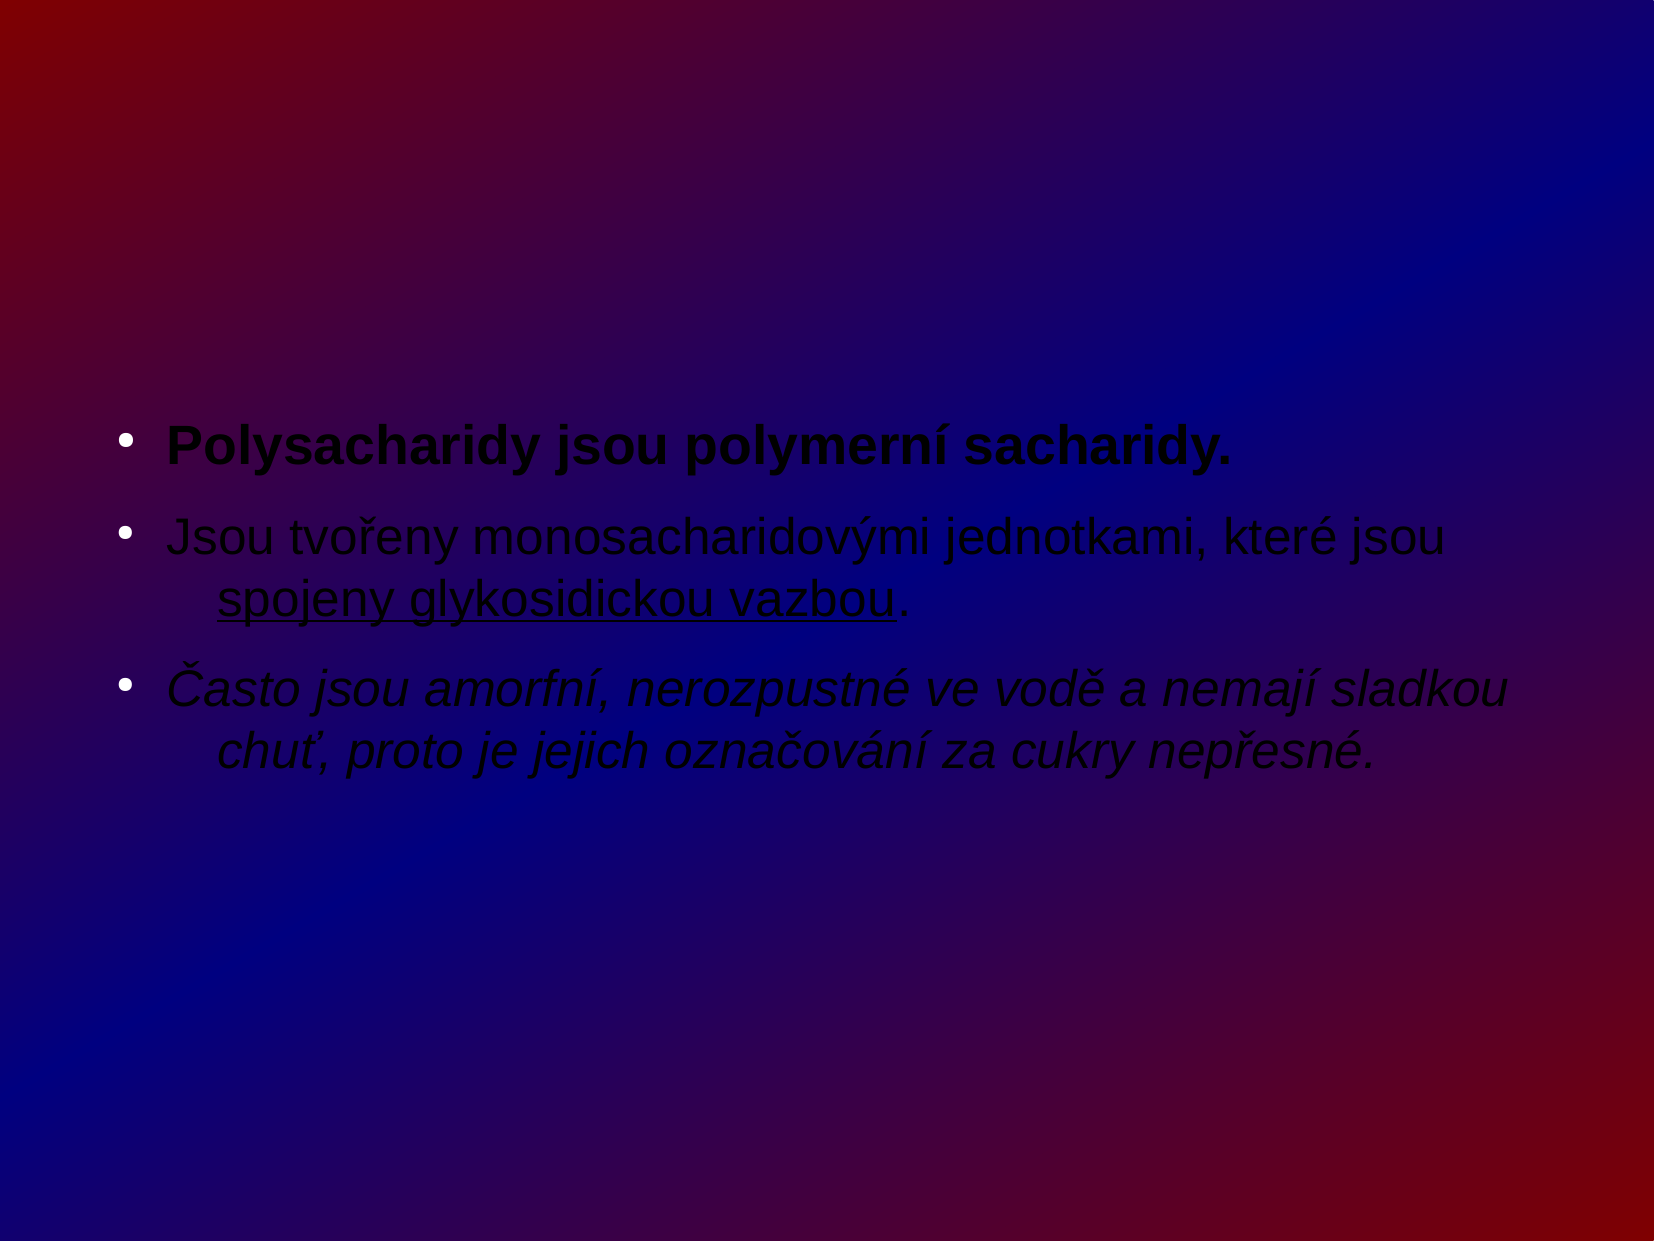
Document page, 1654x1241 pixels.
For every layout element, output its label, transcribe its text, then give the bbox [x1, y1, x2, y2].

list Polysacharidy jsou polymerní sacharidy. Jsou tvořeny monosacharidovými jednotkami, které jsou spojeny glykosidickou vazbou. Často jsou amorfní, nerozpustné ve vodě a nemají sladkou chuť, proto je jejich označování za cukry nepřesné. [82, 409, 1571, 828]
